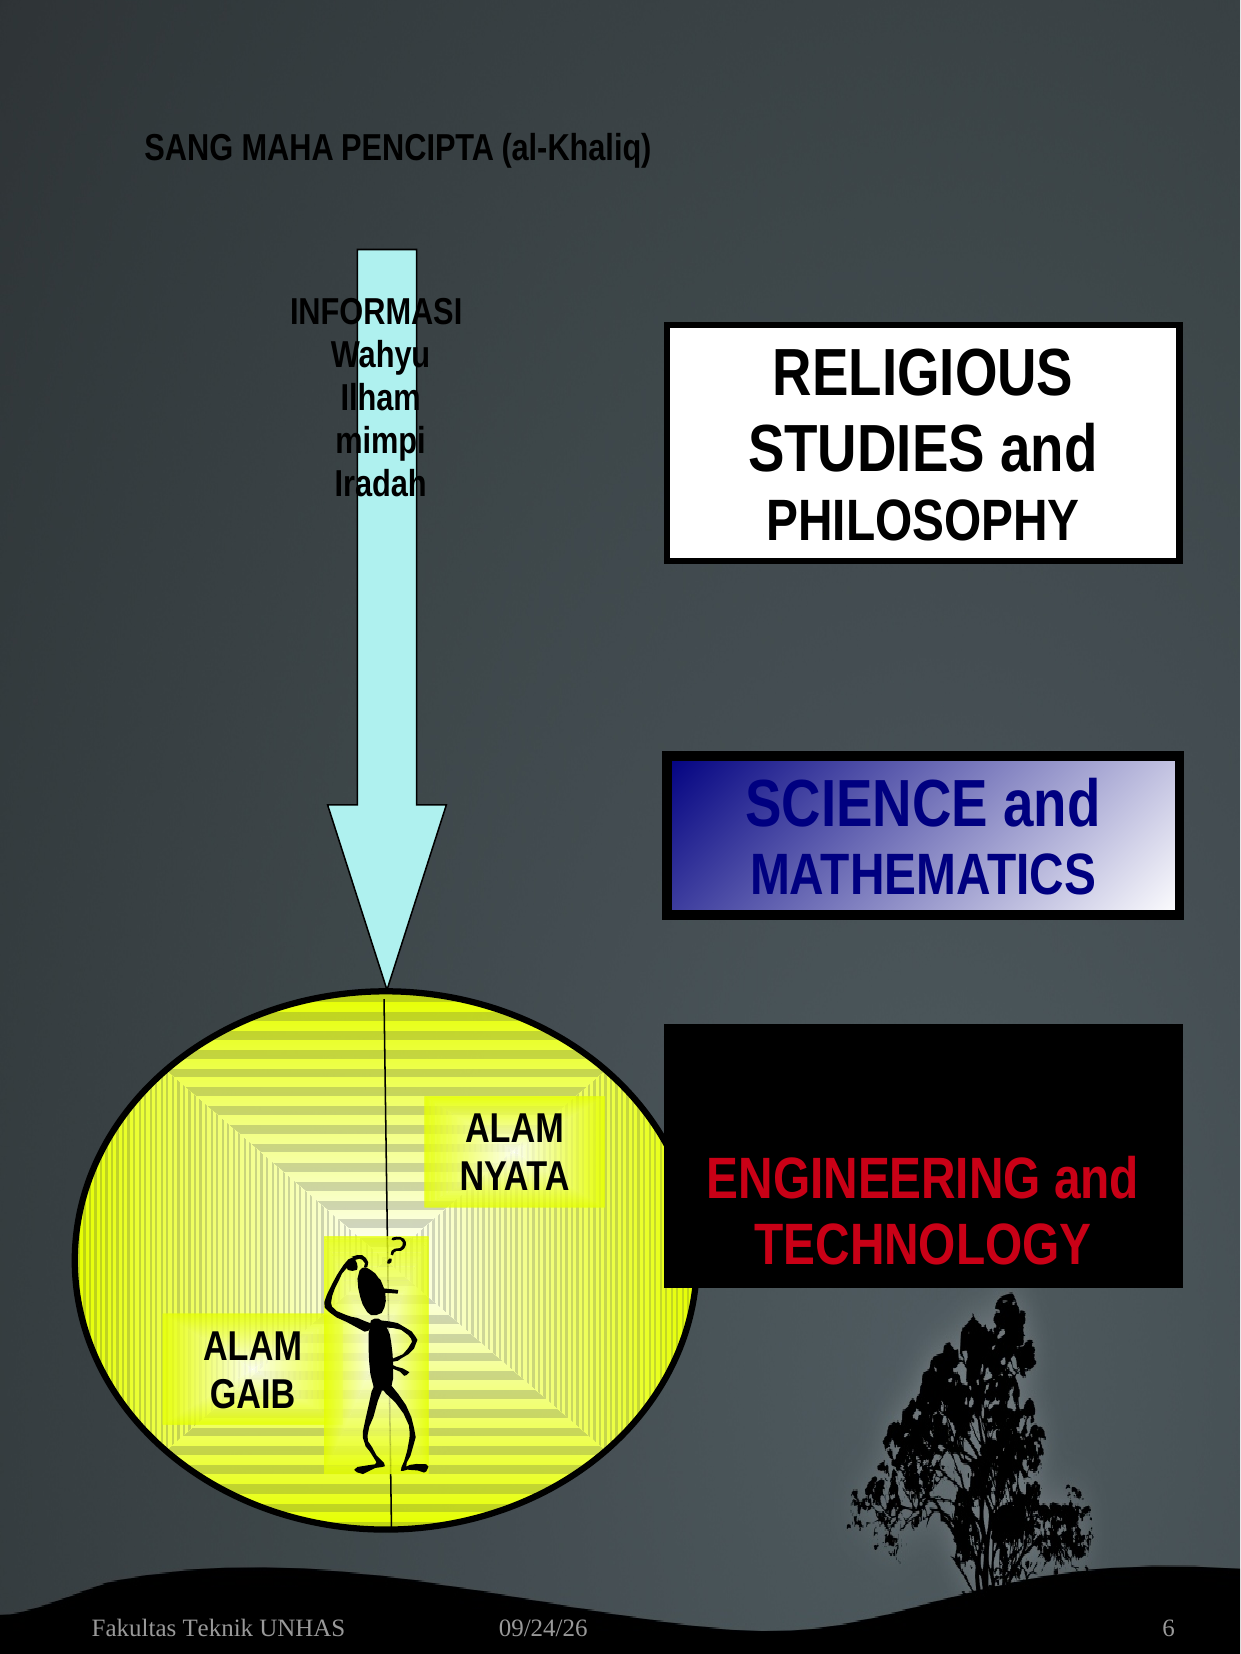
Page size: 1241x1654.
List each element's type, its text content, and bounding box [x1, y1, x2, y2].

text_box INFORMASI Wahyu Ilham mimpi Iradah [230, 282, 523, 513]
text_box SCIENCE and MATHEMATICS [666, 755, 1180, 915]
text_box ALAM GAIB [162, 1313, 324, 1425]
text_box [74, 991, 696, 1530]
picture [0, 0, 1241, 1654]
text_box SANG MAHA PENCIPTA (al-Khaliq) [4, 117, 792, 177]
text_box ENGINEERING and TECHNOLOGY [666, 1027, 1180, 1285]
text_box RELIGIOUS STUDIES and PHILOSOPHY [666, 325, 1180, 561]
text_box [357, 249, 417, 282]
text_box [327, 513, 447, 990]
text_box ALAM NYATA [424, 1096, 605, 1208]
